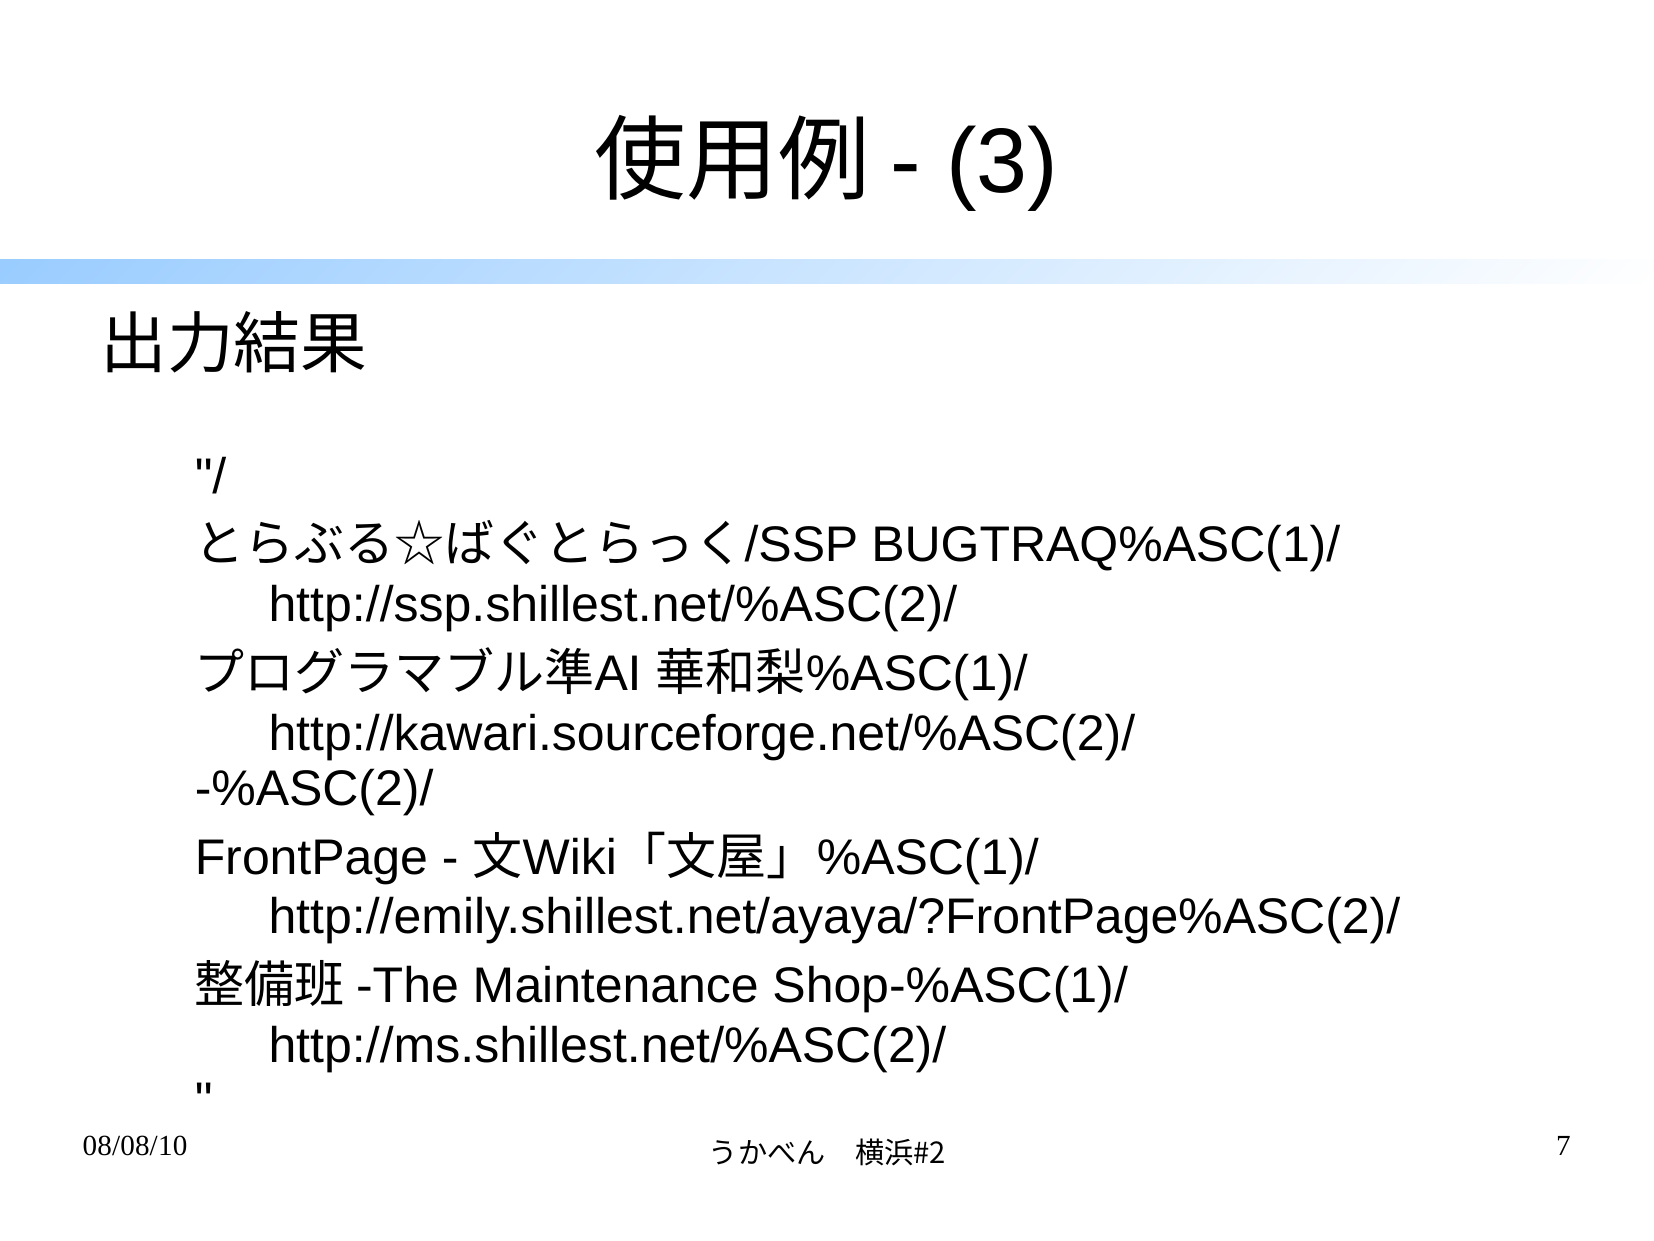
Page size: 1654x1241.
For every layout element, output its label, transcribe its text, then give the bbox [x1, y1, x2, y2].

list 出力結果 [82, 290, 1571, 390]
text_box "/ とらぶる☆ばぐとらっく/SSP BUGTRAQ%ASC(1)/ http://ssp.shillest.net/%ASC(2)/ プログラマブル準AI 華和梨%ASC(1)/ http://kawari.sourceforge.net/%ASC(2)/ -%ASC(2)/ FrontPage - 文Wiki「文屋」%ASC(1)/ http://emily.shillest.net/ayaya/?FrontPage%ASC(2)/ 整備班 -The Maintenance Shop-%ASC(1)/ http://ms.shillest.net/%ASC(2)/ " [106, 412, 1433, 1041]
title 使用例 - (3) [82, 56, 1571, 250]
